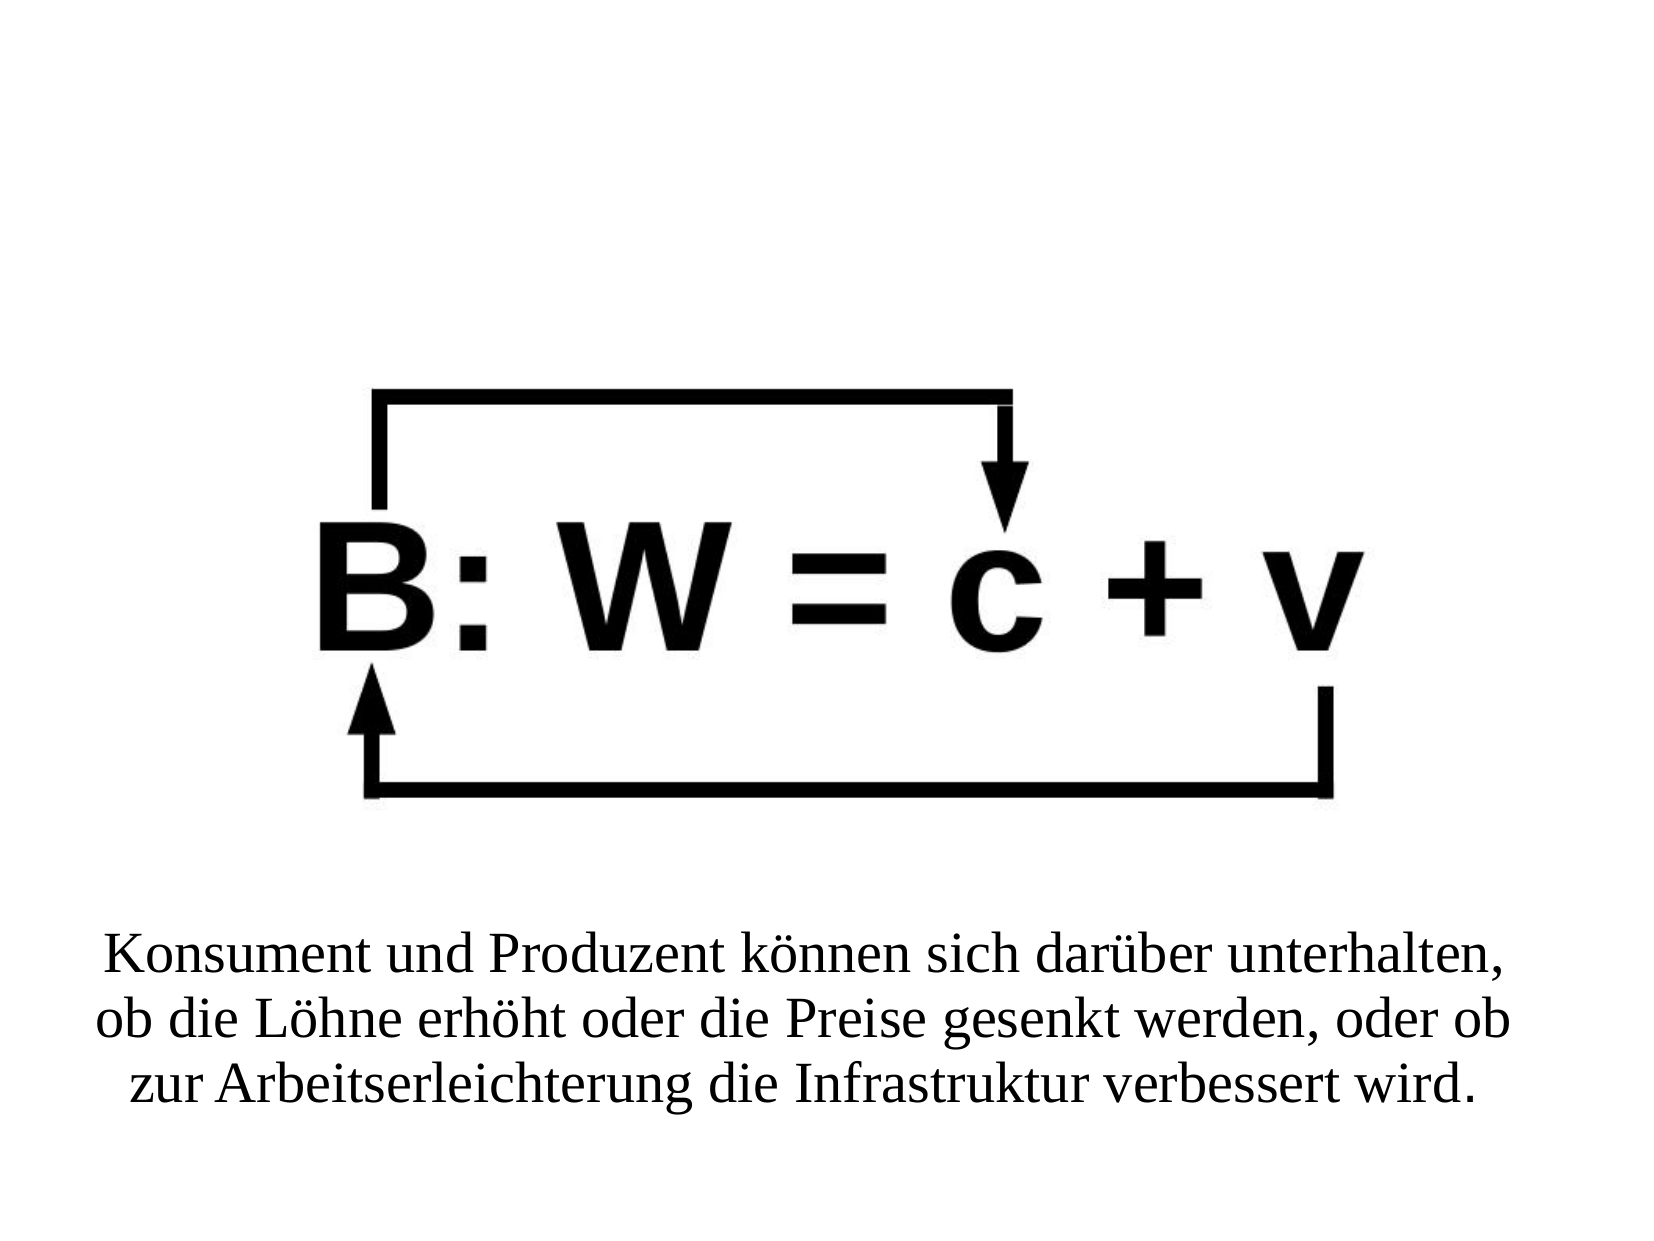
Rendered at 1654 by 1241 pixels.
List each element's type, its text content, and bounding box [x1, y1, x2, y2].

picture [250, 347, 1412, 845]
text_box Konsument und Produzent können sich darüber unterhalten, ob die Löhne erhöht oder die Preise gesenkt werden, oder ob zur Arbeitserleichterung die Infrastruktur verbessert wird. [80, 913, 1566, 1124]
